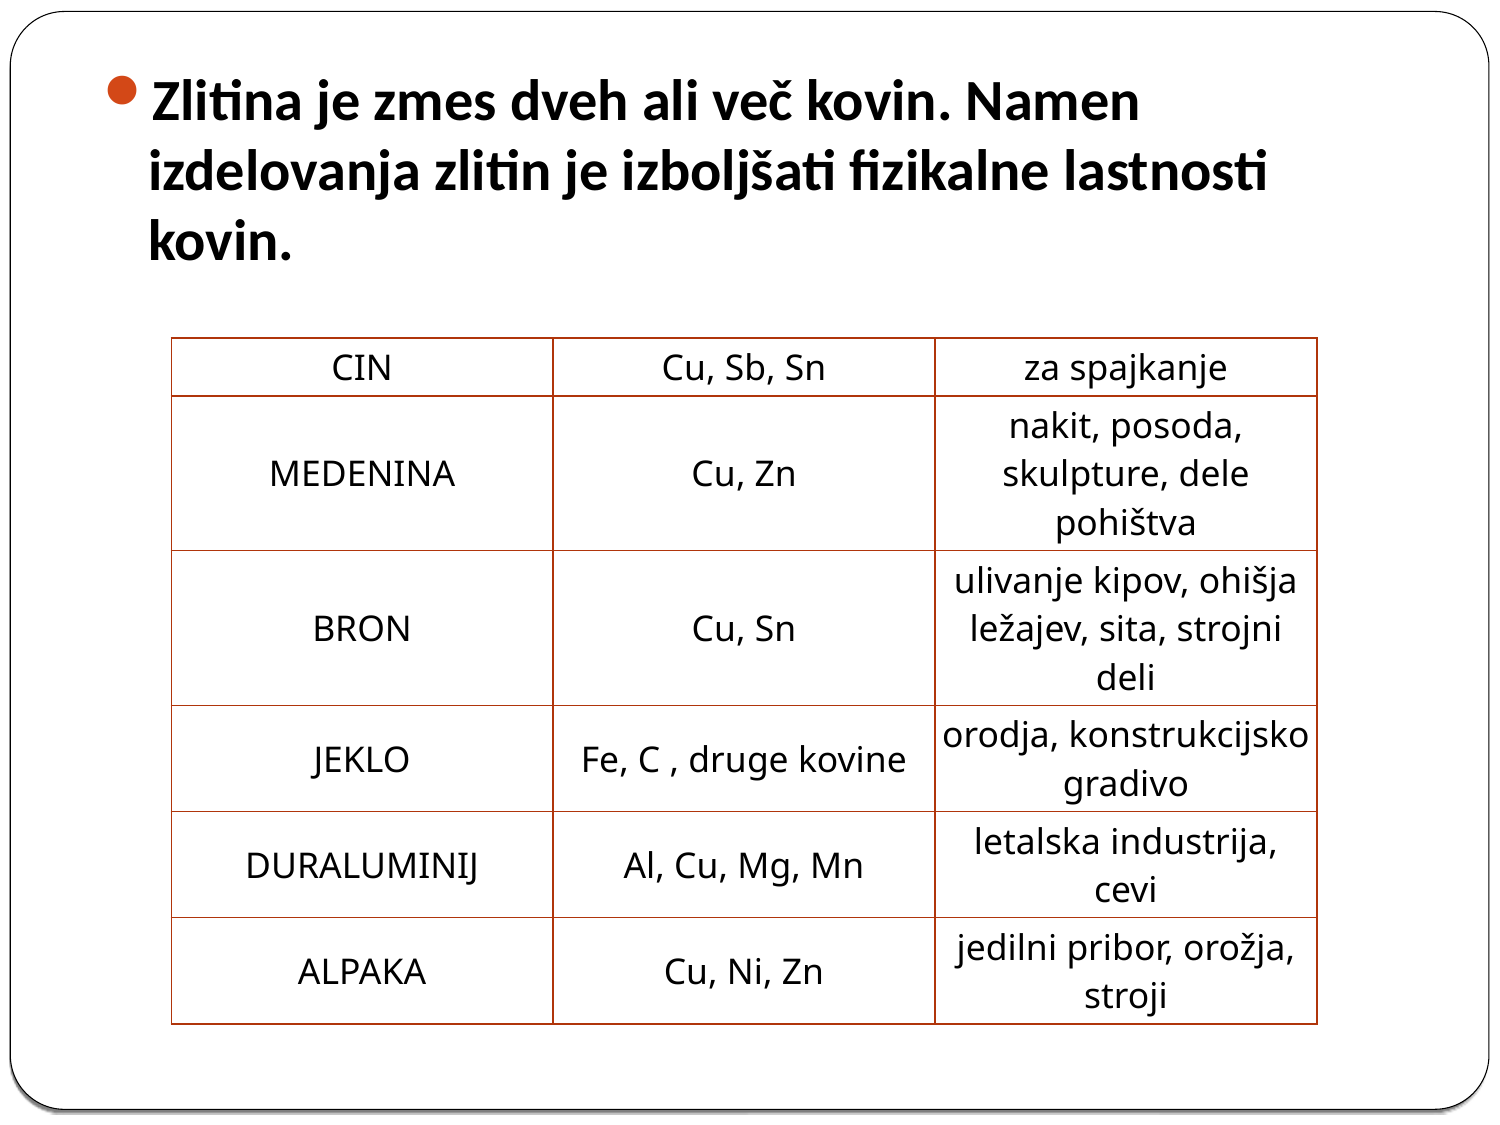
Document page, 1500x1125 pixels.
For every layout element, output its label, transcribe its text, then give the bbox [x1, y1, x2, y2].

table_cell BRON [172, 551, 552, 705]
table_header za spajkanje [936, 339, 1316, 395]
list Zlitina je zmes dveh ali več kovin. Namen izdelovanja zlitin je izboljšati fizikalne lastnosti kovin. [88, 54, 1364, 291]
table_cell ulivanje kipov, ohišja ležajev, sita, strojni deli [936, 551, 1316, 705]
table_cell ALPAKA [172, 918, 552, 1023]
table_cell Cu, Zn [554, 397, 934, 550]
table_cell Cu, Ni, Zn [554, 918, 934, 1023]
table_cell Fe, C , druge kovine [554, 706, 934, 811]
table_cell MEDENINA [172, 397, 552, 550]
table_cell letalska industrija, cevi [936, 812, 1316, 917]
table_cell Al, Cu, Mg, Mn [554, 812, 934, 917]
table_header CIN [172, 339, 552, 395]
table_cell Cu, Sn [554, 551, 934, 705]
table_cell DURALUMINIJ [172, 812, 552, 917]
table_cell orodja, konstrukcijsko gradivo [936, 706, 1316, 811]
table_cell jedilni pribor, orožja, stroji [936, 918, 1316, 1023]
table_cell JEKLO [172, 706, 552, 811]
table_header Cu, Sb, Sn [554, 339, 934, 395]
table_cell nakit, posoda, skulpture, dele pohištva [936, 397, 1316, 550]
